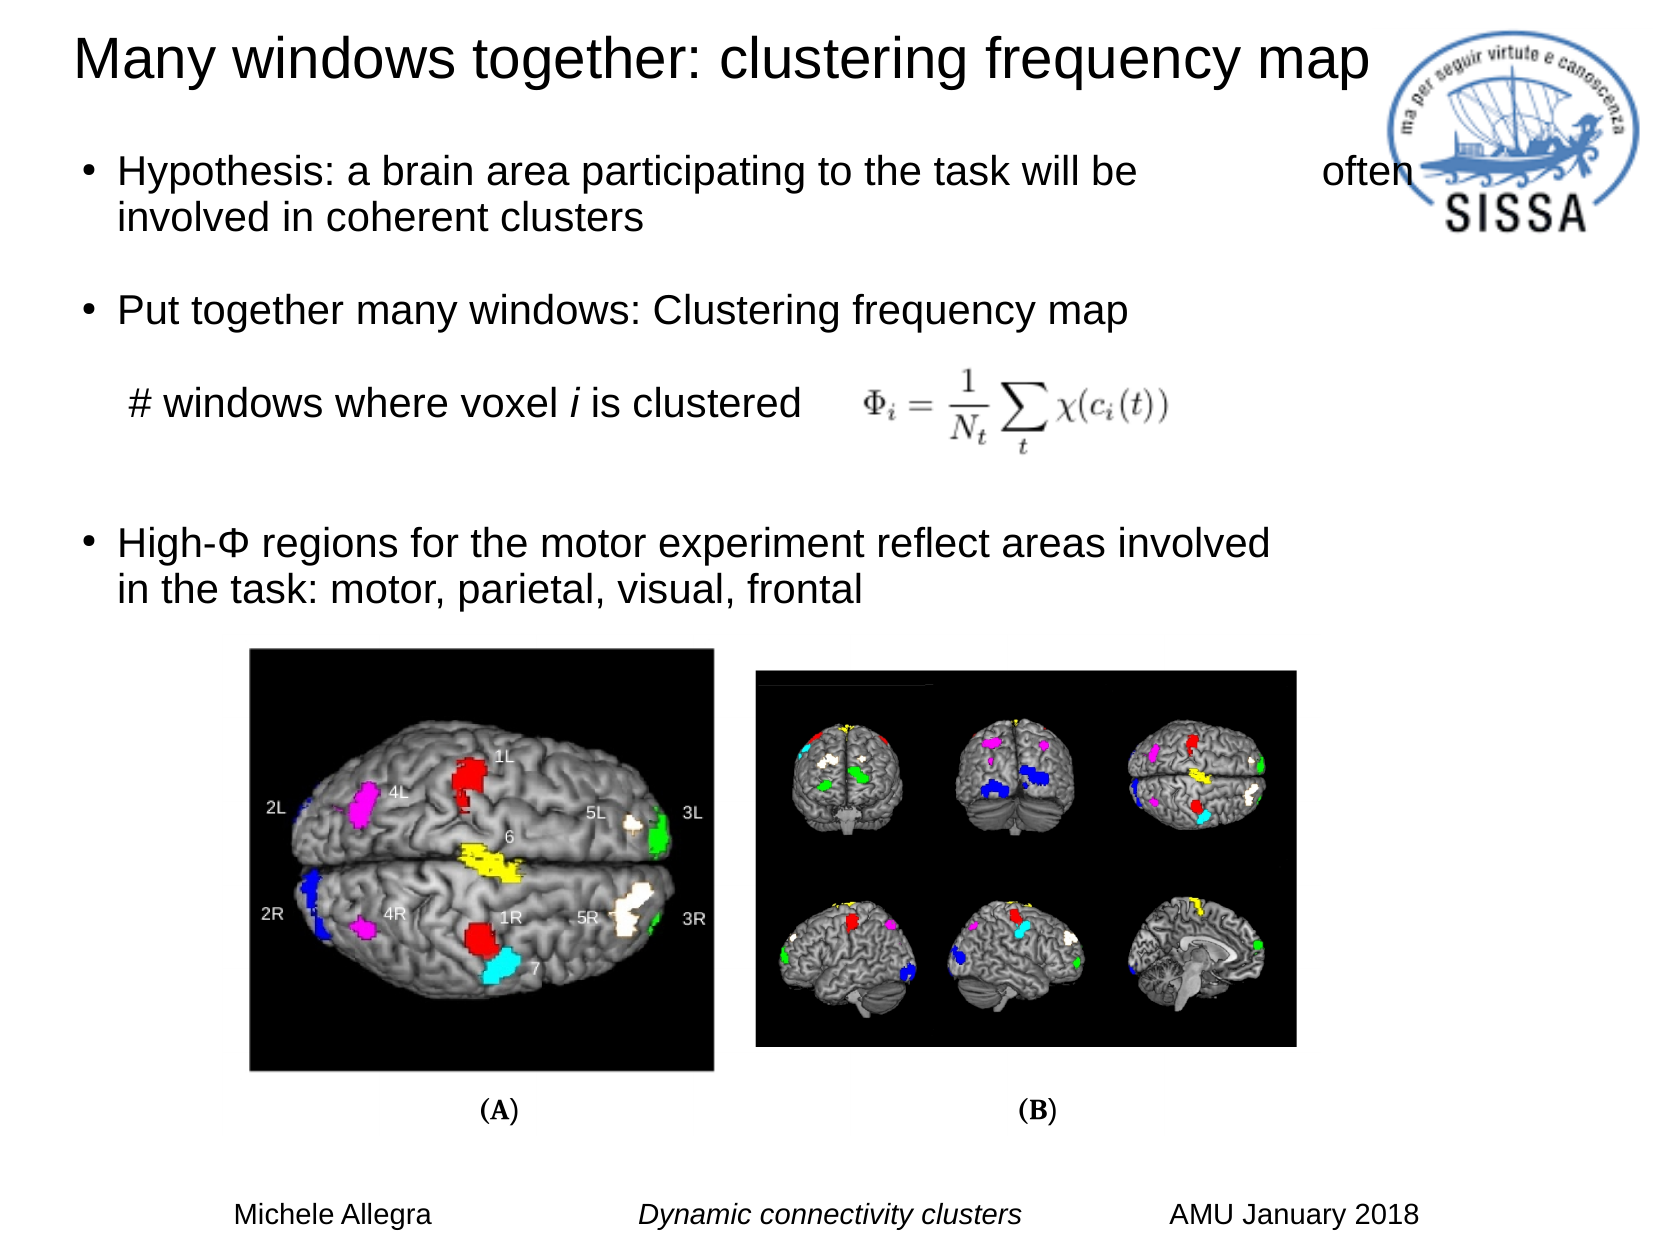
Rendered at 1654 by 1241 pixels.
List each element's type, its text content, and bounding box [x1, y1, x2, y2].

picture [1372, 27, 1654, 238]
picture [827, 345, 1208, 479]
text_box Hypothesis: a brain area participating to the task will be often involved in coherent clusters Put together many windows: Clustering frequency map # windows where voxel i is clustered High-Φ regions for the motor experiment reflect areas involved in the task: motor, parietal, visual, frontal [66, 79, 1432, 1240]
title Michele Allegra Dynamic connectivity clusters AMU January 2018 [82, 1177, 1572, 1241]
title Many windows together: clustering frequency map [47, 0, 1400, 162]
picture [222, 634, 1321, 1136]
